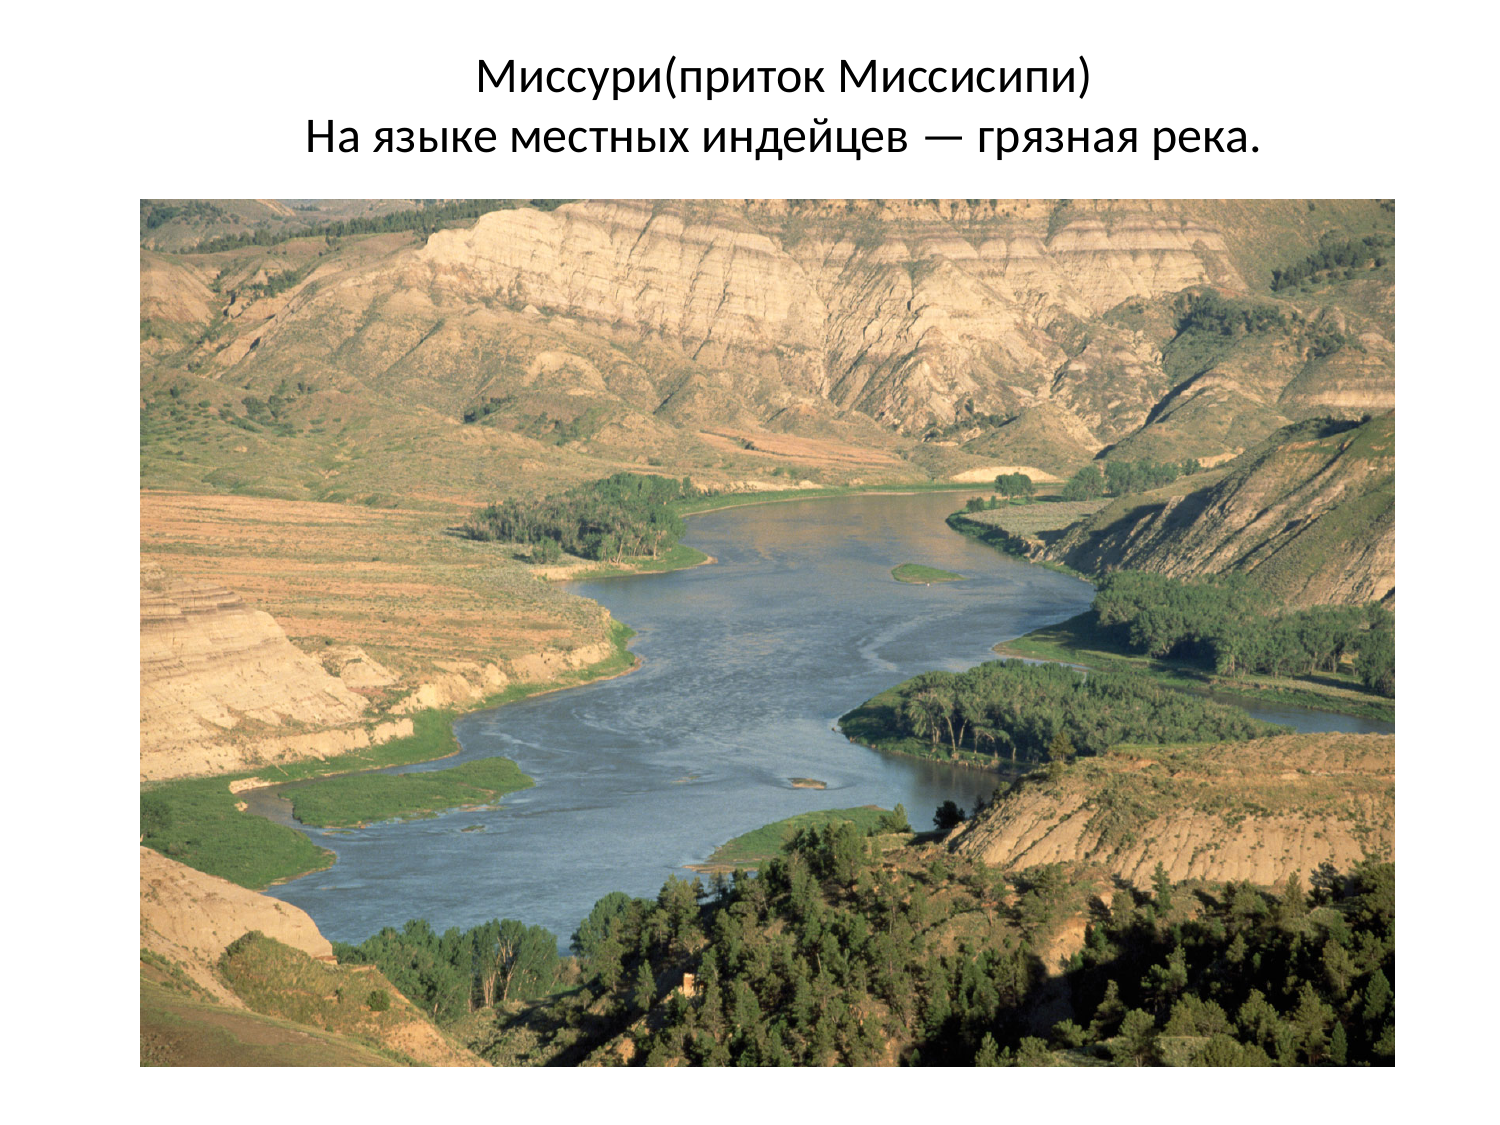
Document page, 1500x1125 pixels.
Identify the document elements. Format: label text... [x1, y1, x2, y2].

picture [140, 199, 1395, 1067]
title Миссури(приток Миссисипи) На языке местных индейцев — грязная река. [152, 35, 1428, 129]
